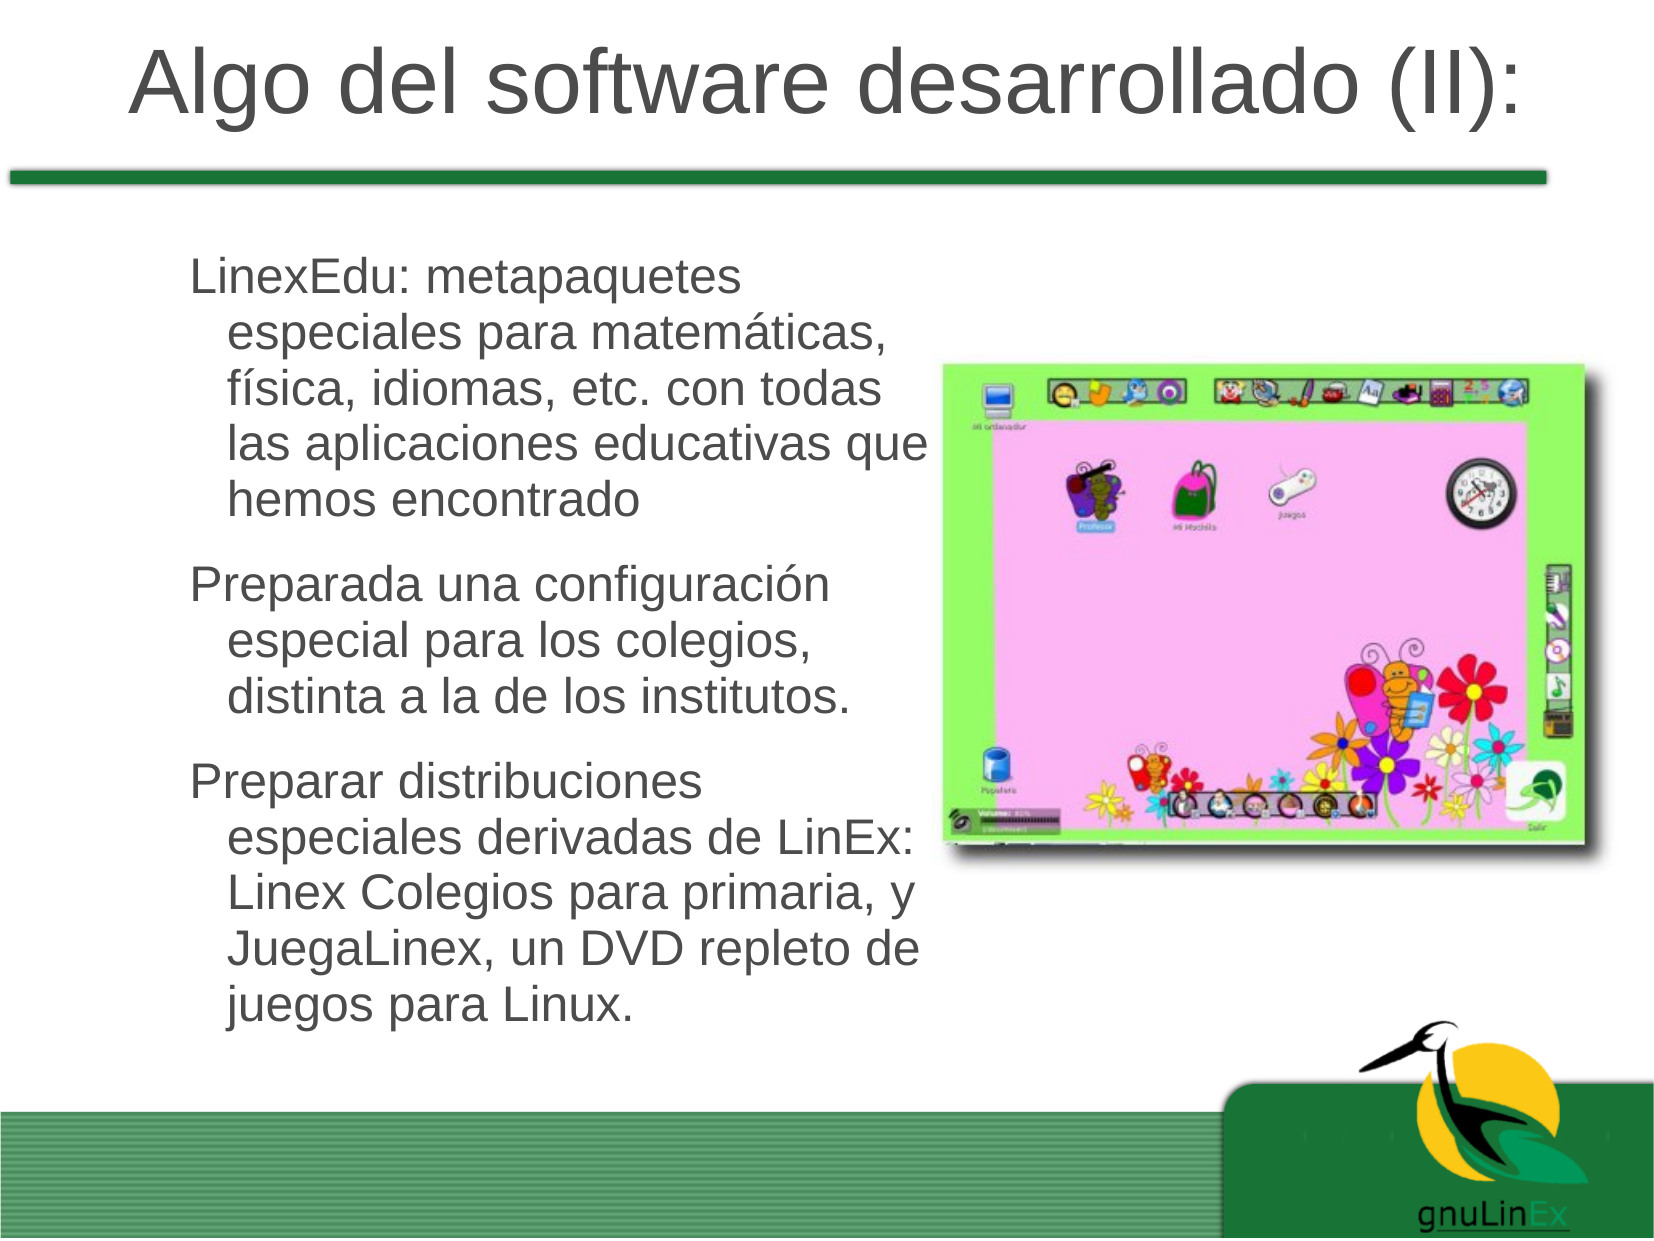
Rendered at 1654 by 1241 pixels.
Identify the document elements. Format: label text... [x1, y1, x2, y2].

title Algo del software desarrollado (II): [121, 0, 1534, 164]
list LinexEdu: metapaquetes especiales para matemáticas, física, idiomas, etc. con todas las aplicaciones educativas que hemos encontrado Preparada una configuración especial para los colegios, distinta a la de los institutos. Preparar distribuciones especiales derivadas de LinEx: Linex Colegios para primaria, y JuegaLinex, un DVD repleto de juegos para Linux. [114, 248, 942, 1114]
picture [0, 0, 1654, 1238]
